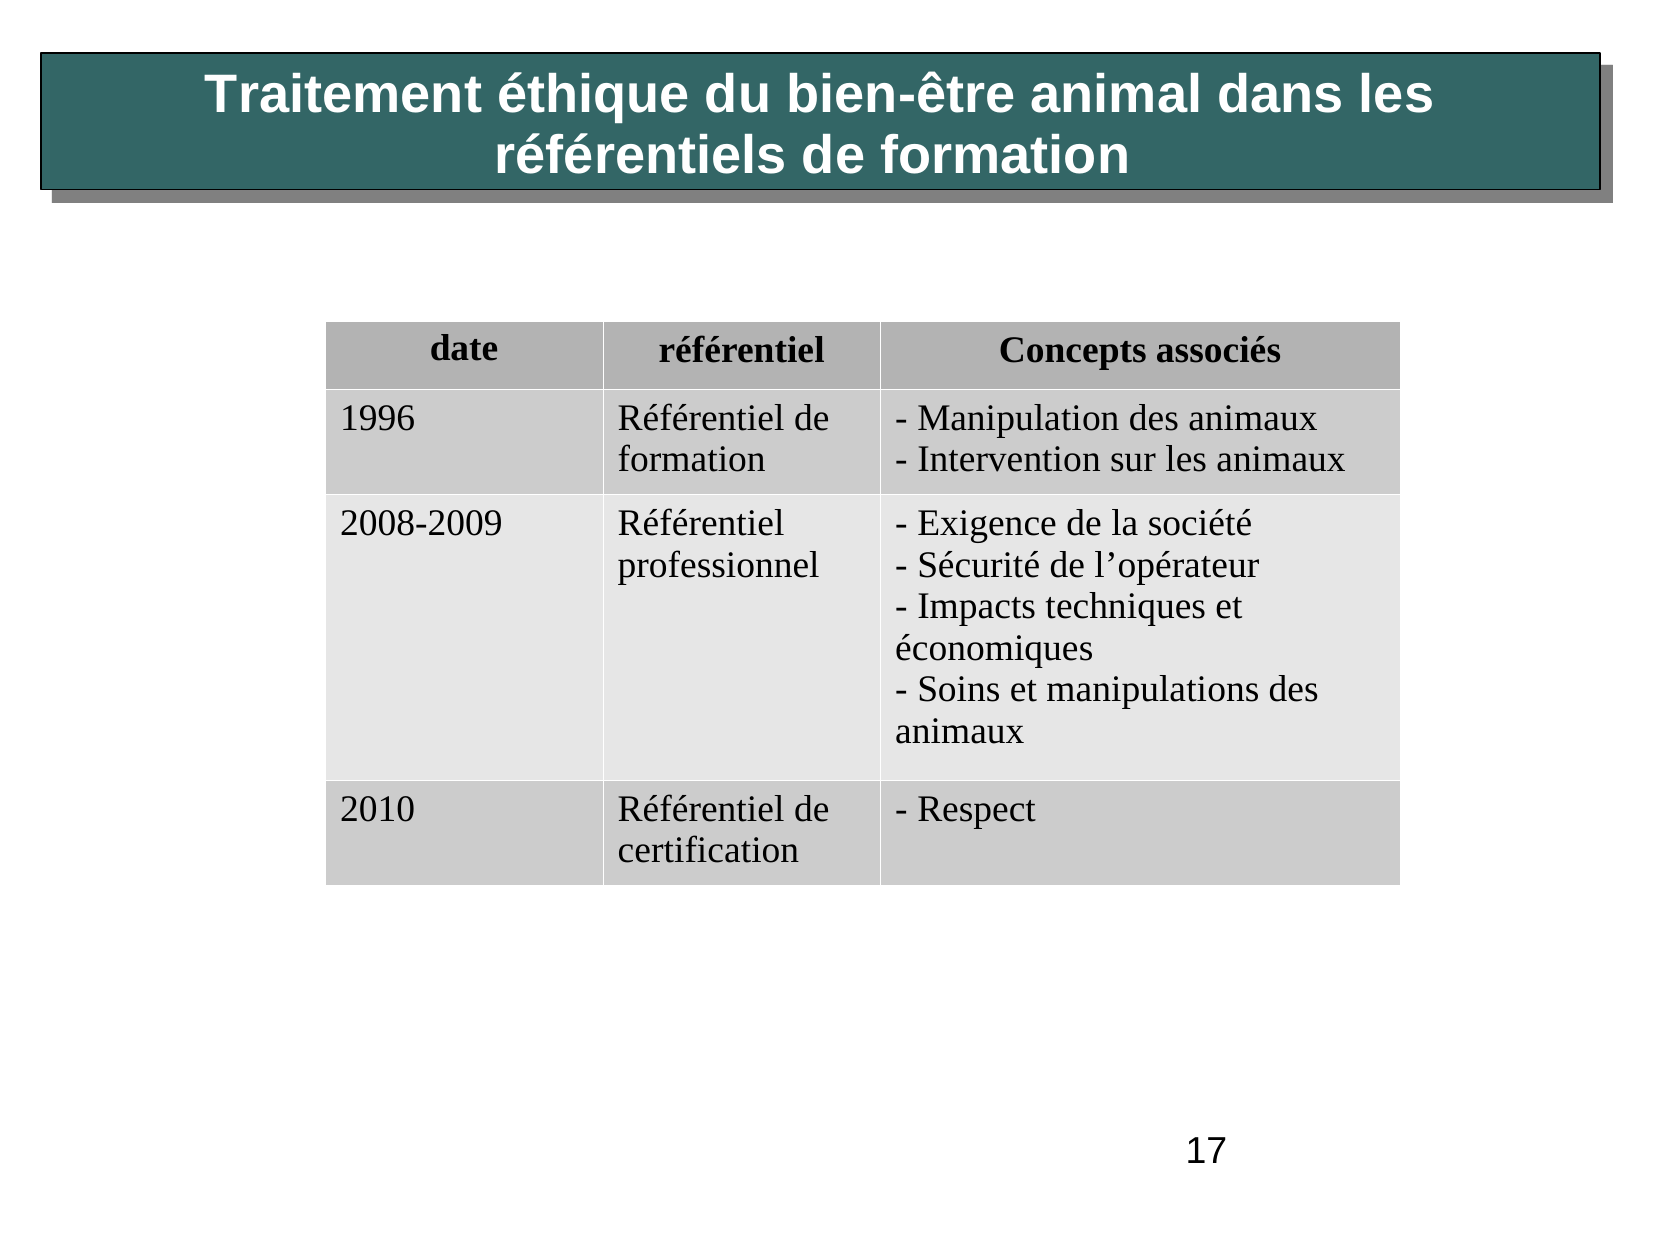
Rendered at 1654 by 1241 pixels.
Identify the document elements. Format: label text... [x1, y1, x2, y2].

text_box Traitement éthique du bien-être animal dans les référentiels de formation [40, 53, 1601, 190]
table_cell 1996 [326, 390, 603, 494]
list [82, 290, 1569, 1008]
table_cell - Respect [881, 781, 1400, 885]
table_cell Référentiel de certification [604, 781, 880, 885]
table_cell 2010 [326, 781, 603, 885]
table_cell - Exigence de la société - Sécurité de l’opérateur - Impacts techniques et économiques - Soins et manipulations des animaux [881, 495, 1400, 780]
table_header date [326, 322, 603, 389]
table_cell 2008-2009 [326, 495, 603, 780]
table_cell Référentiel professionnel [604, 495, 880, 780]
table_header Concepts associés [881, 322, 1400, 389]
table_header référentiel [604, 322, 880, 389]
table_cell - Manipulation des animaux - Intervention sur les animaux [881, 390, 1400, 494]
table_cell Référentiel de formation [604, 390, 880, 494]
